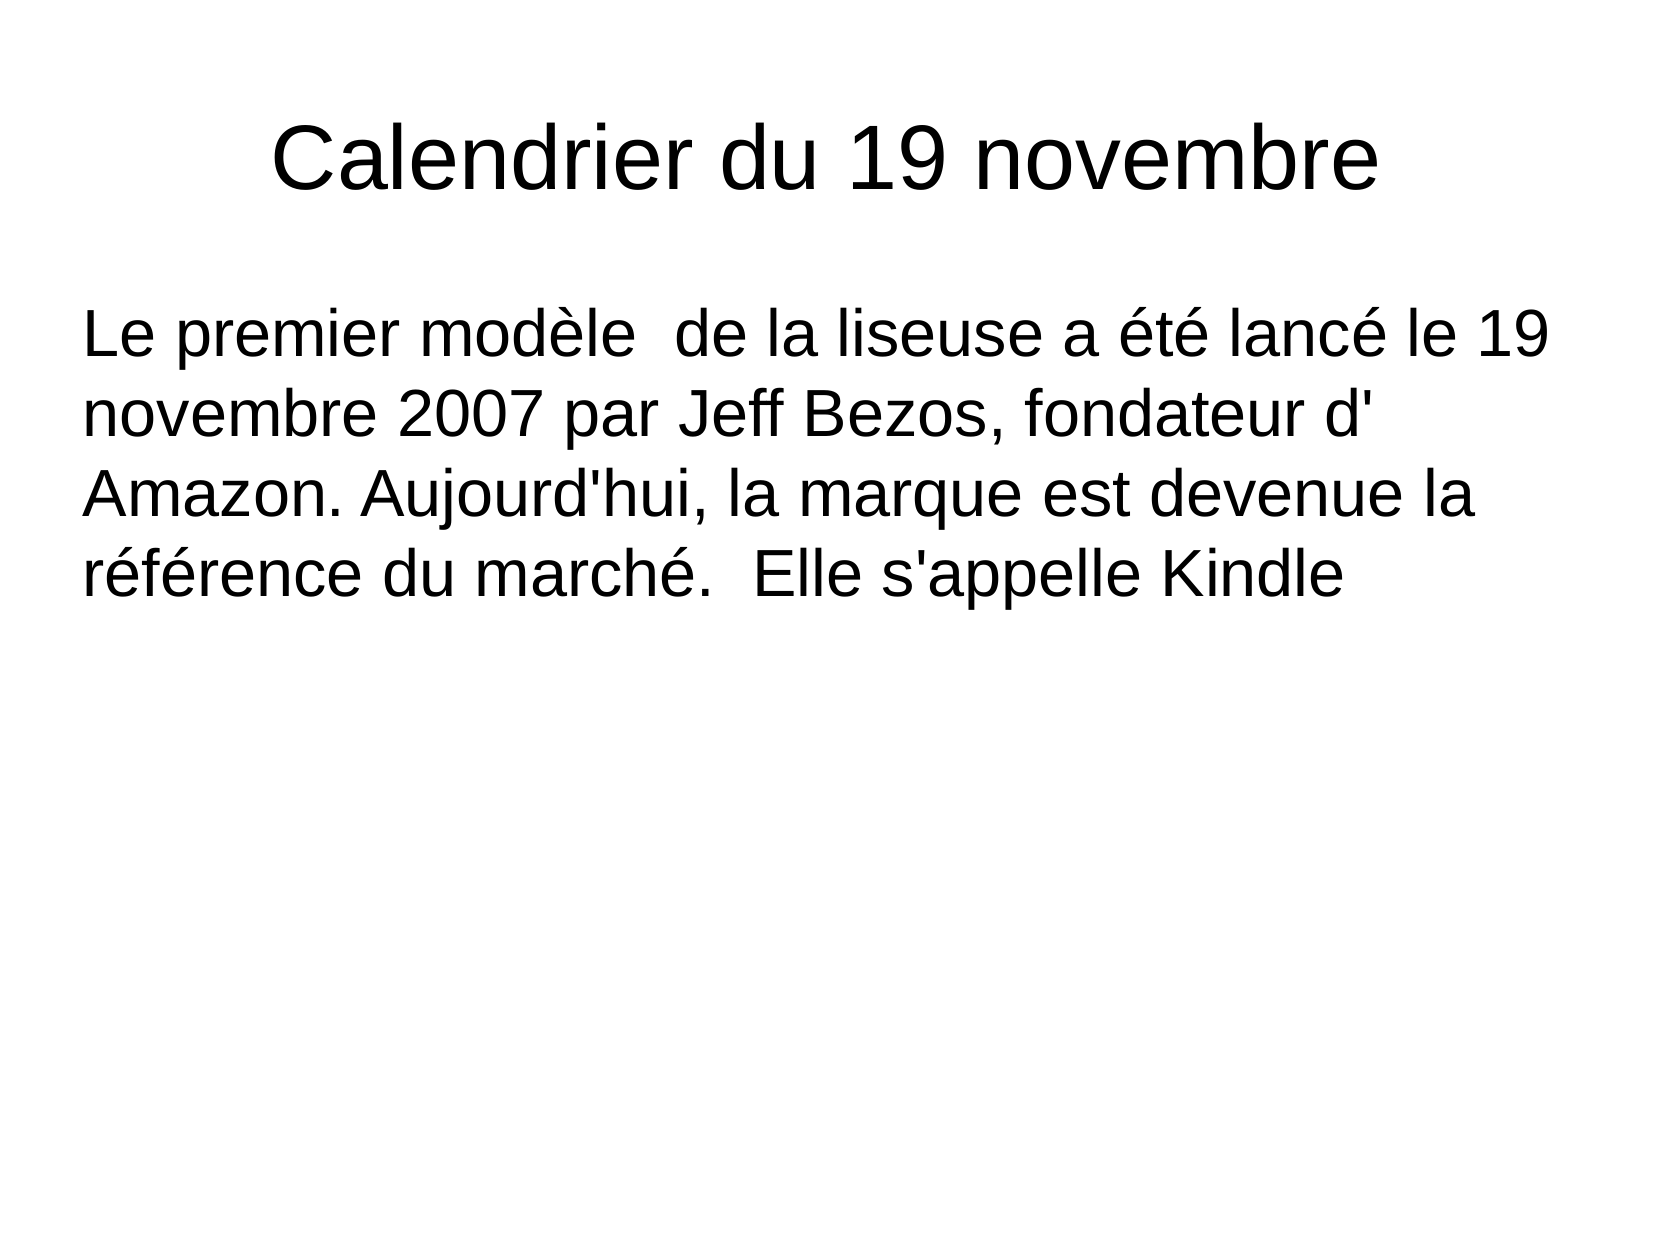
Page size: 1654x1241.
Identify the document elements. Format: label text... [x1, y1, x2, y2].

list Le premier modèle de la liseuse a été lancé le 19 novembre 2007 par Jeff Bezos, fondateur d' Amazon. Aujourd'hui, la marque est devenue la référence du marché. Elle s'appelle Kindle [82, 290, 1571, 1109]
title Calendrier du 19 novembre [82, 49, 1571, 257]
